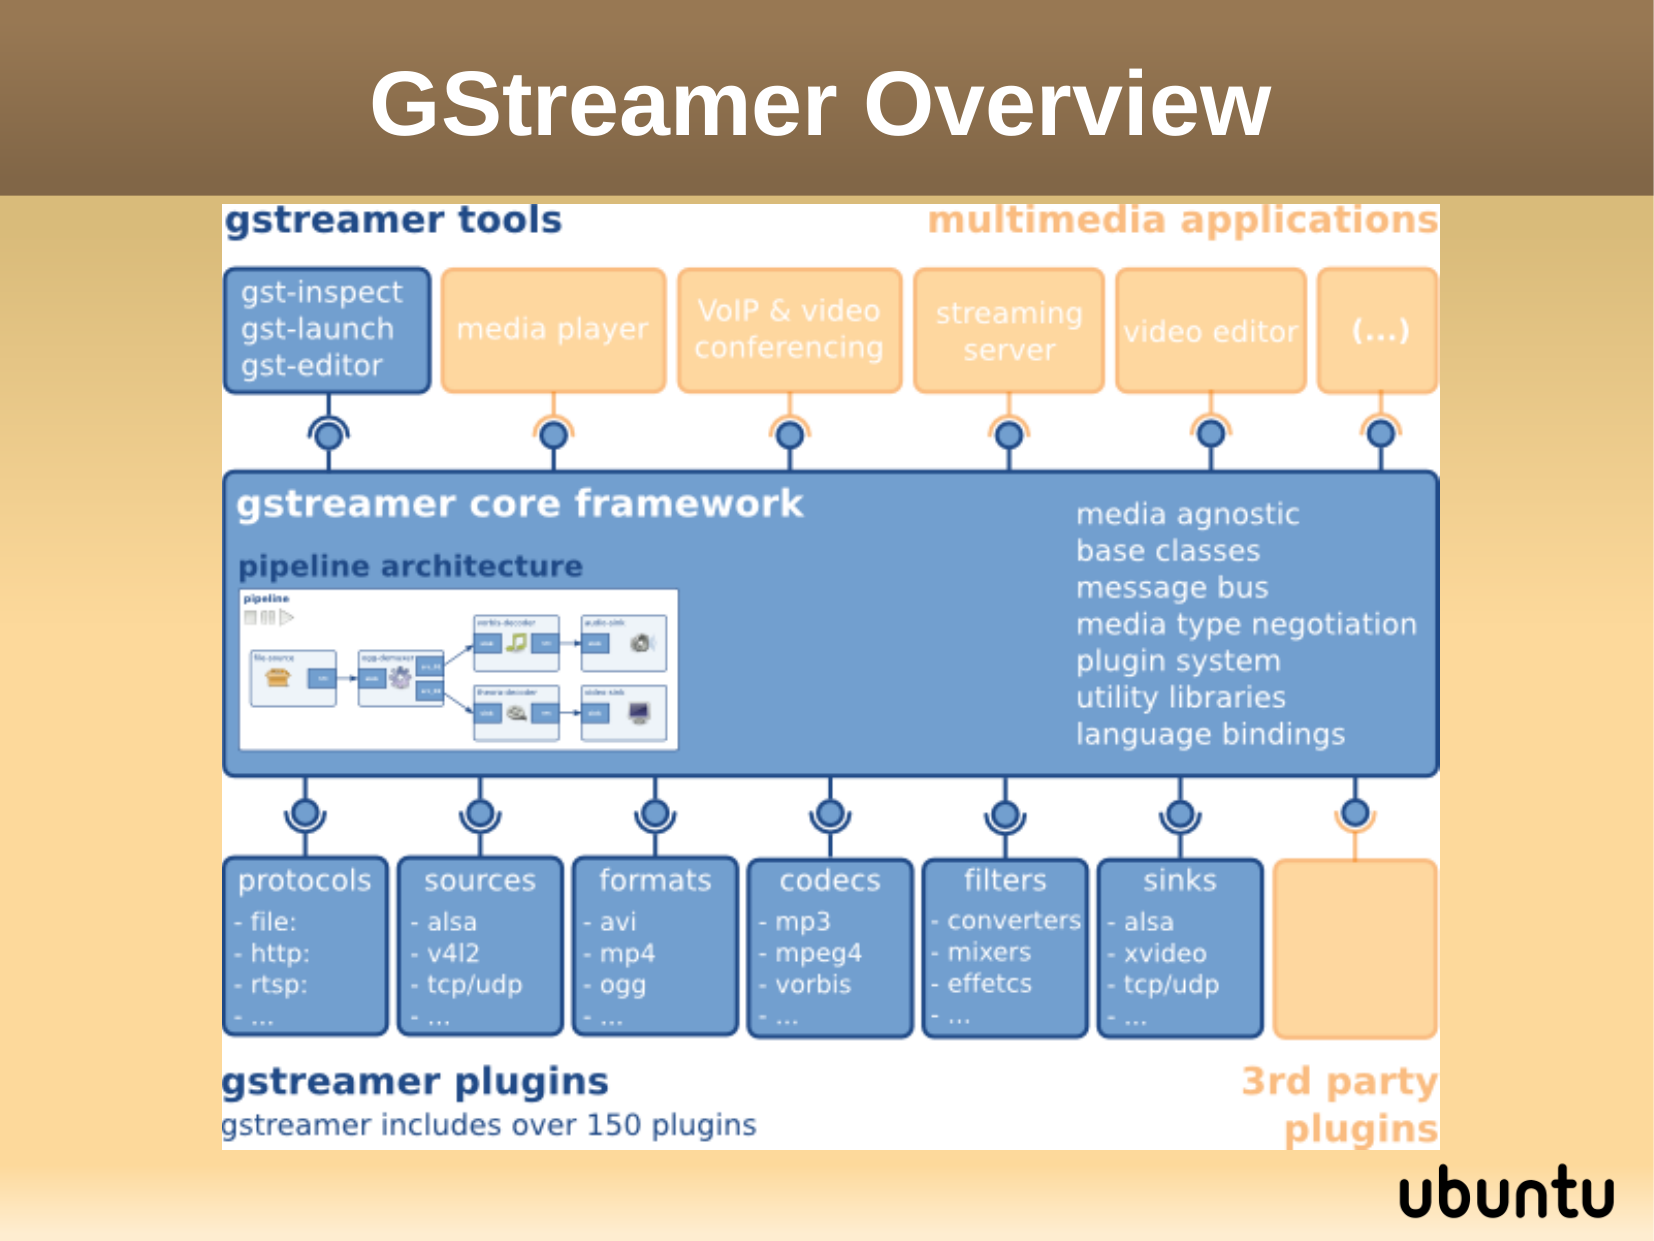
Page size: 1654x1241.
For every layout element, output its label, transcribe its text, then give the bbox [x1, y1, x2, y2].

picture [0, 0, 1654, 1241]
title GStreamer Overview [76, 0, 1565, 208]
